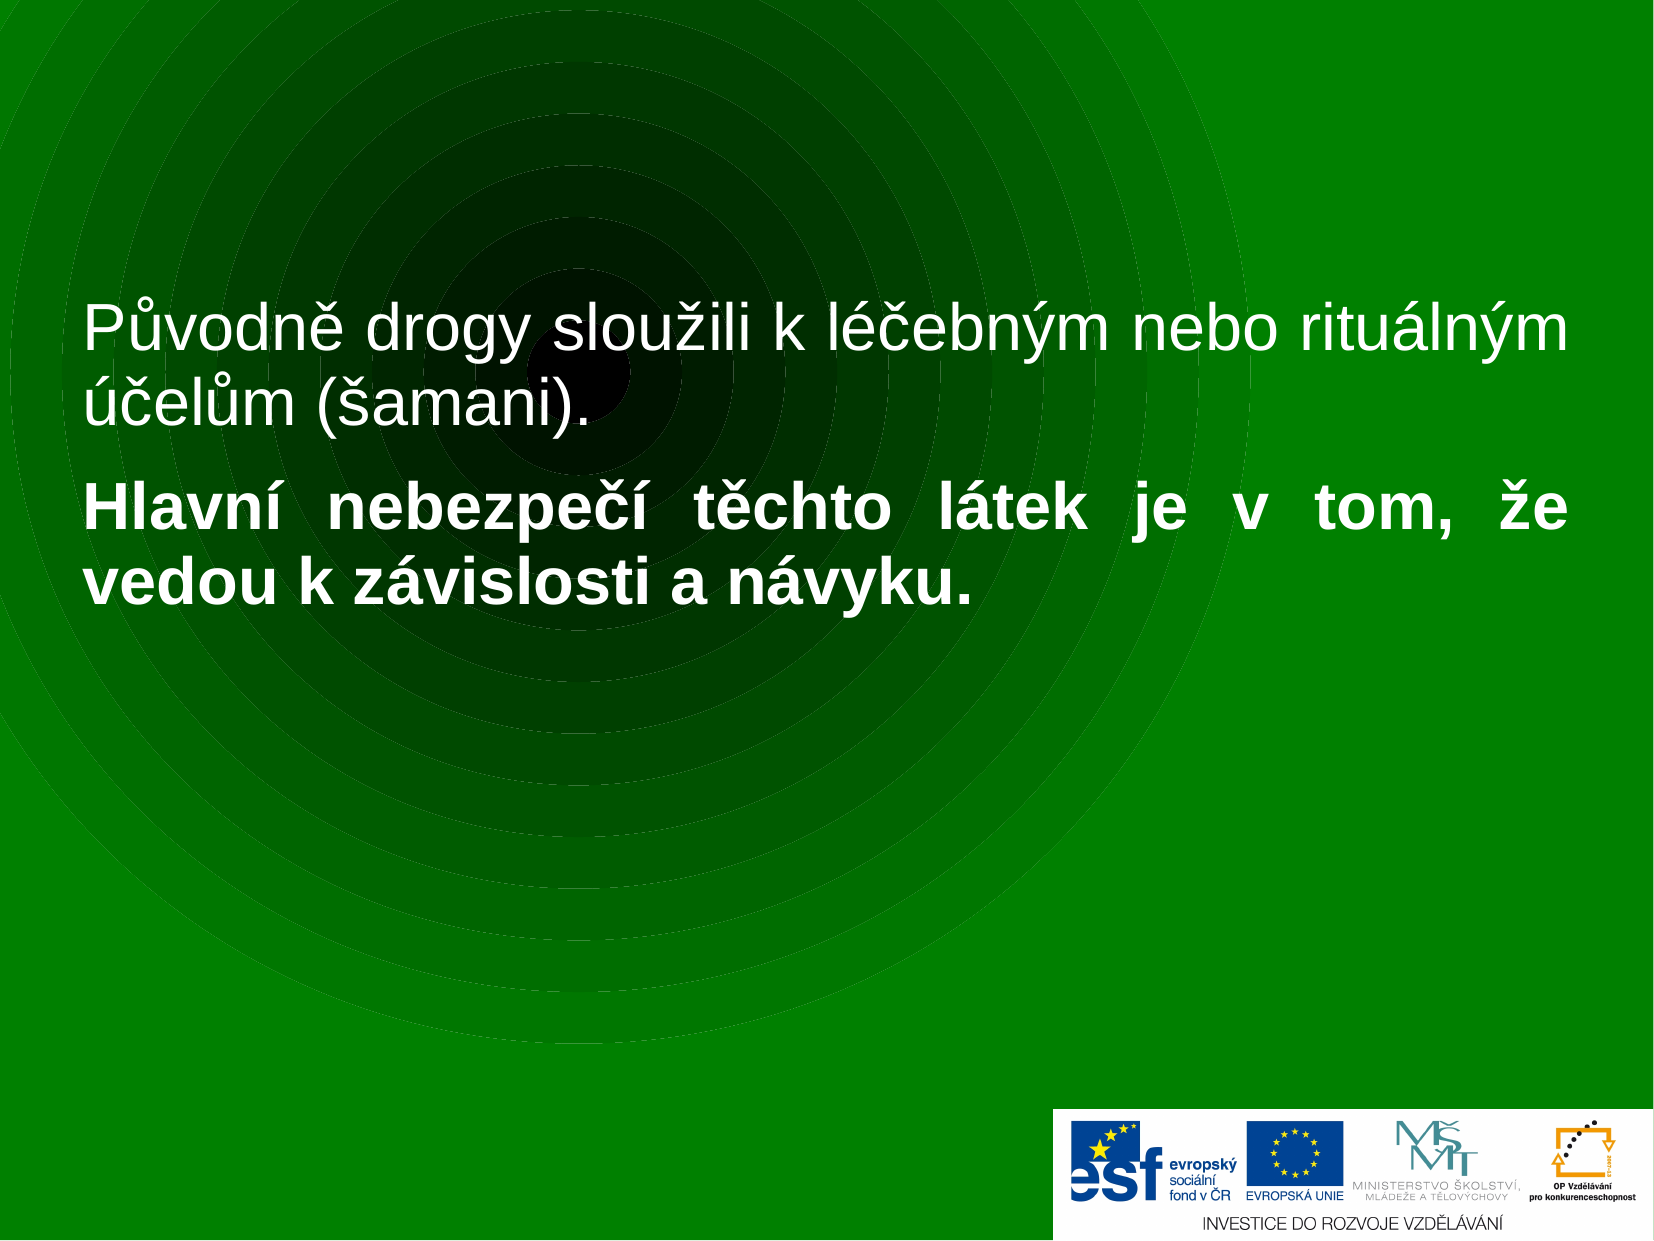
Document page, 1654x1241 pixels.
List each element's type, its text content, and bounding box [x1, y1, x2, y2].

list Původně drogy sloužili k léčebným nebo rituálným účelům (šamani). Hlavní nebezpečí těchto látek je v tom, že vedou k závislosti a návyku. [82, 290, 1571, 1109]
picture [1053, 1109, 1654, 1241]
